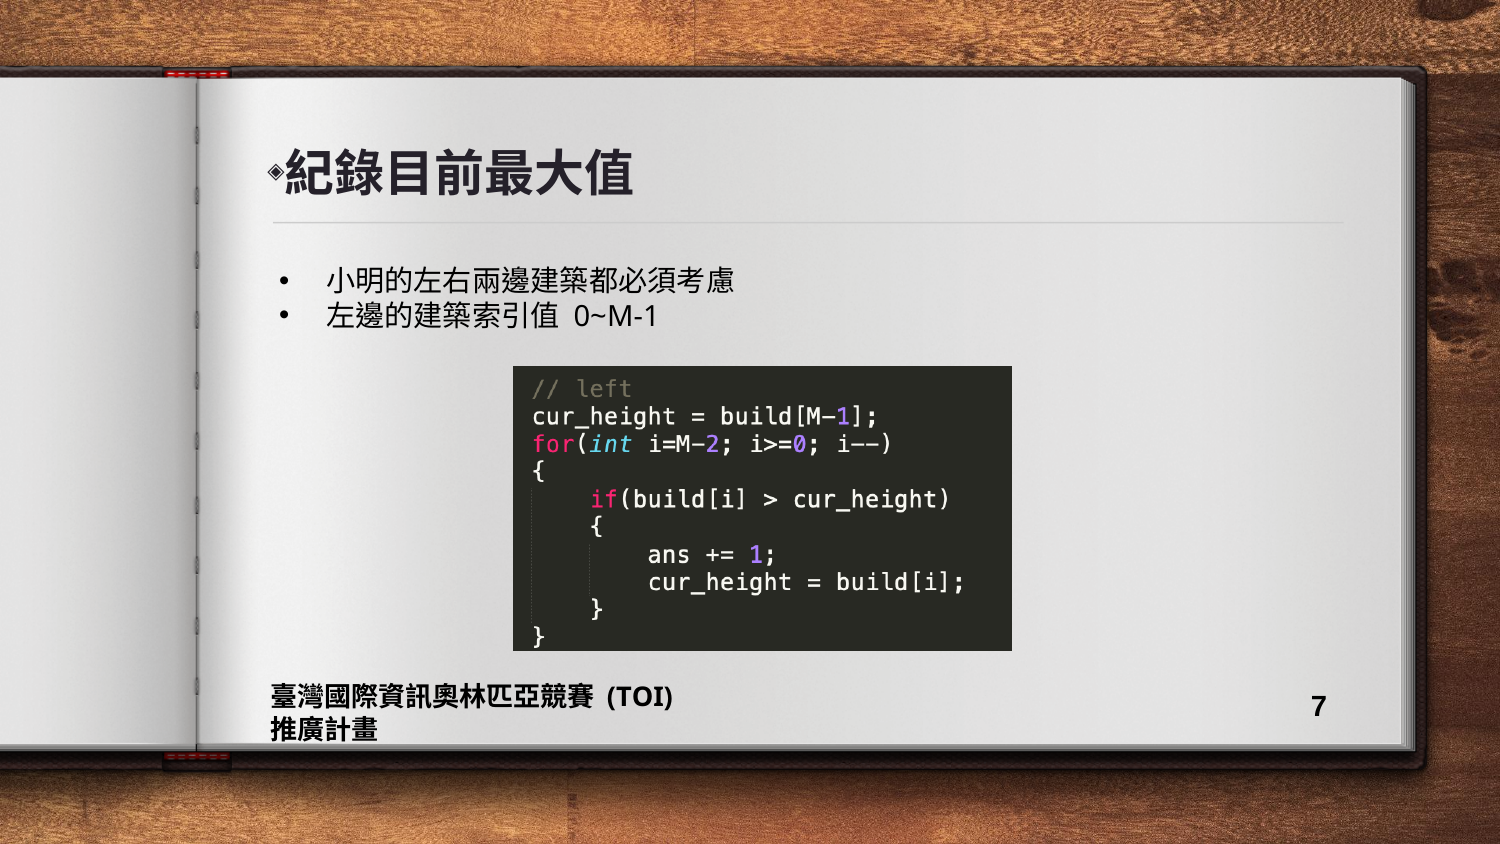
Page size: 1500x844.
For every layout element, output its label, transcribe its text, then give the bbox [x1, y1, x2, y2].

text_box [1295, 672, 1386, 737]
text_box 紀錄目前最大值 [252, 126, 746, 216]
picture [513, 366, 1012, 651]
text_box 小明的左右兩邊建築都必須考慮 左邊的建築索引值 0~M-1 [264, 255, 1341, 628]
